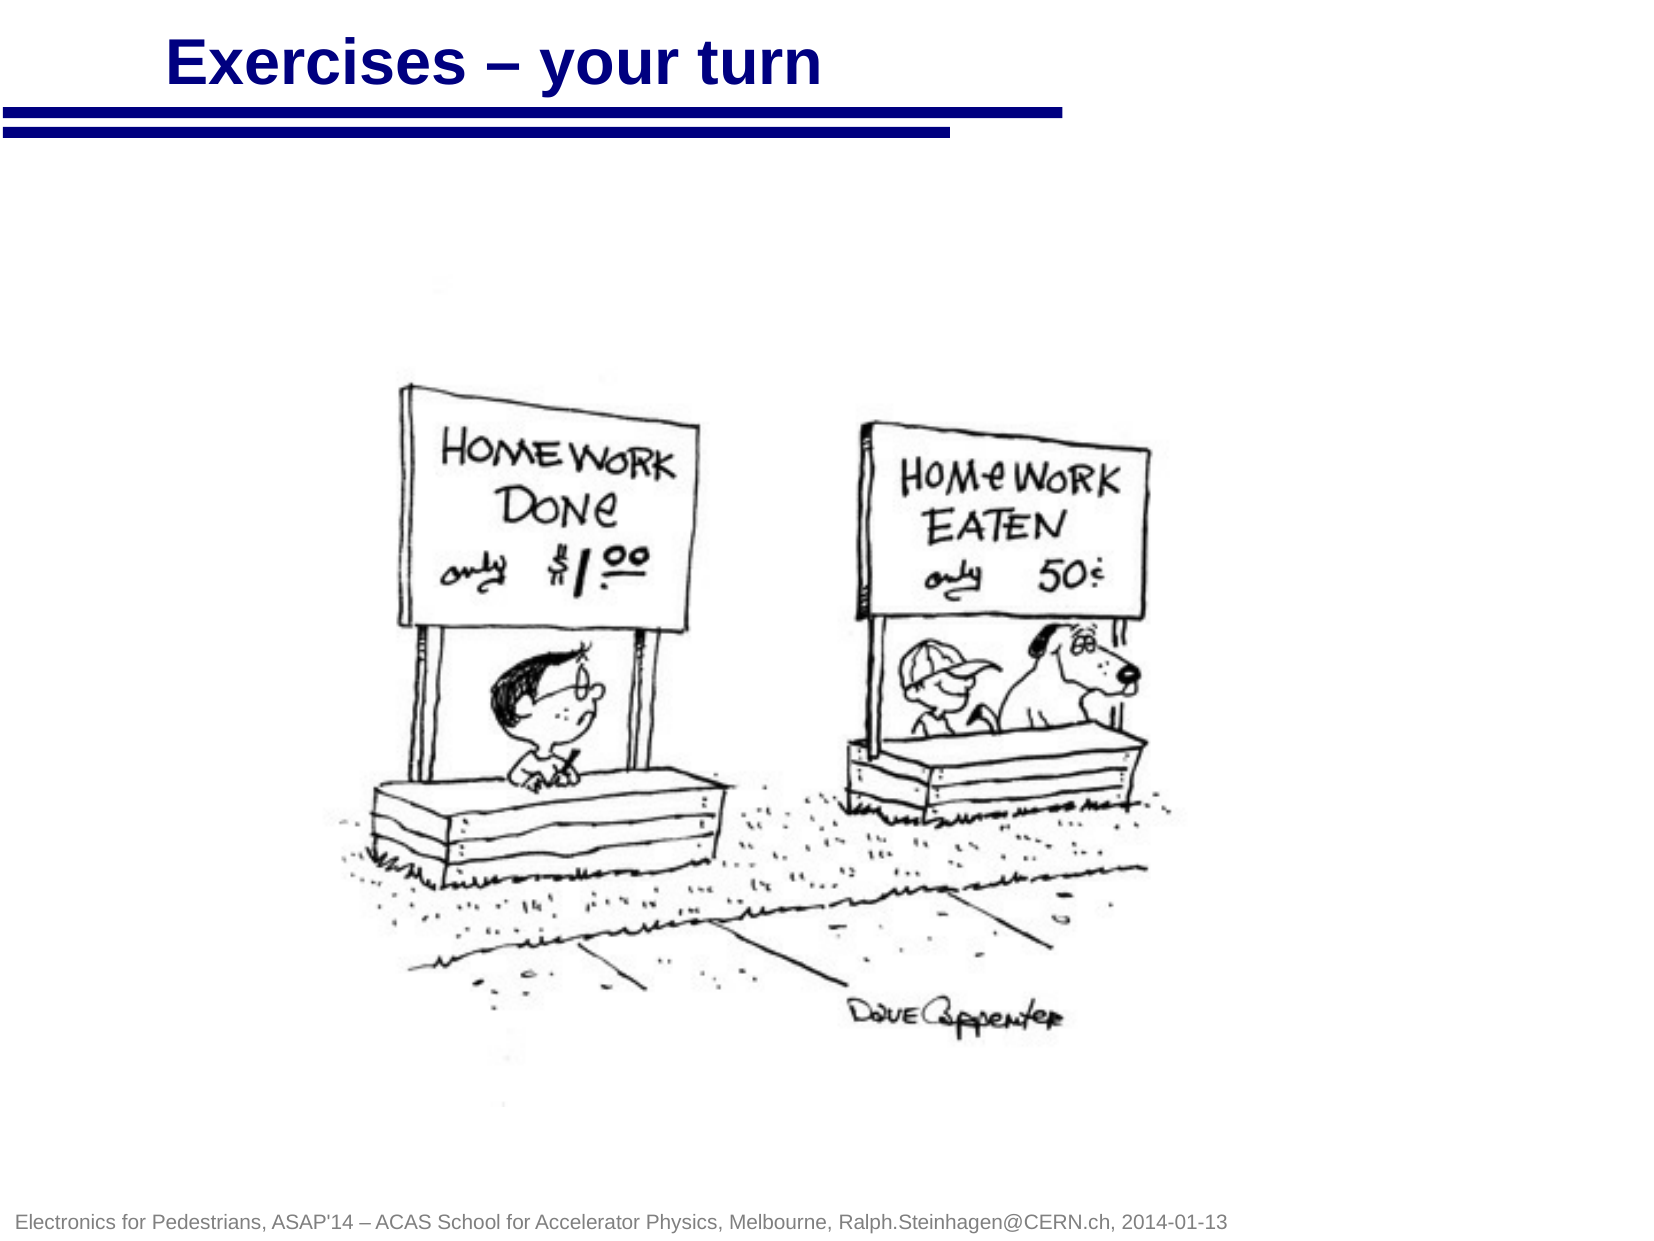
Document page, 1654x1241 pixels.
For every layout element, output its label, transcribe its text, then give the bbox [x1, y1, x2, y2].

picture [287, 239, 1206, 1107]
title Exercises – your turn [165, 0, 1323, 124]
